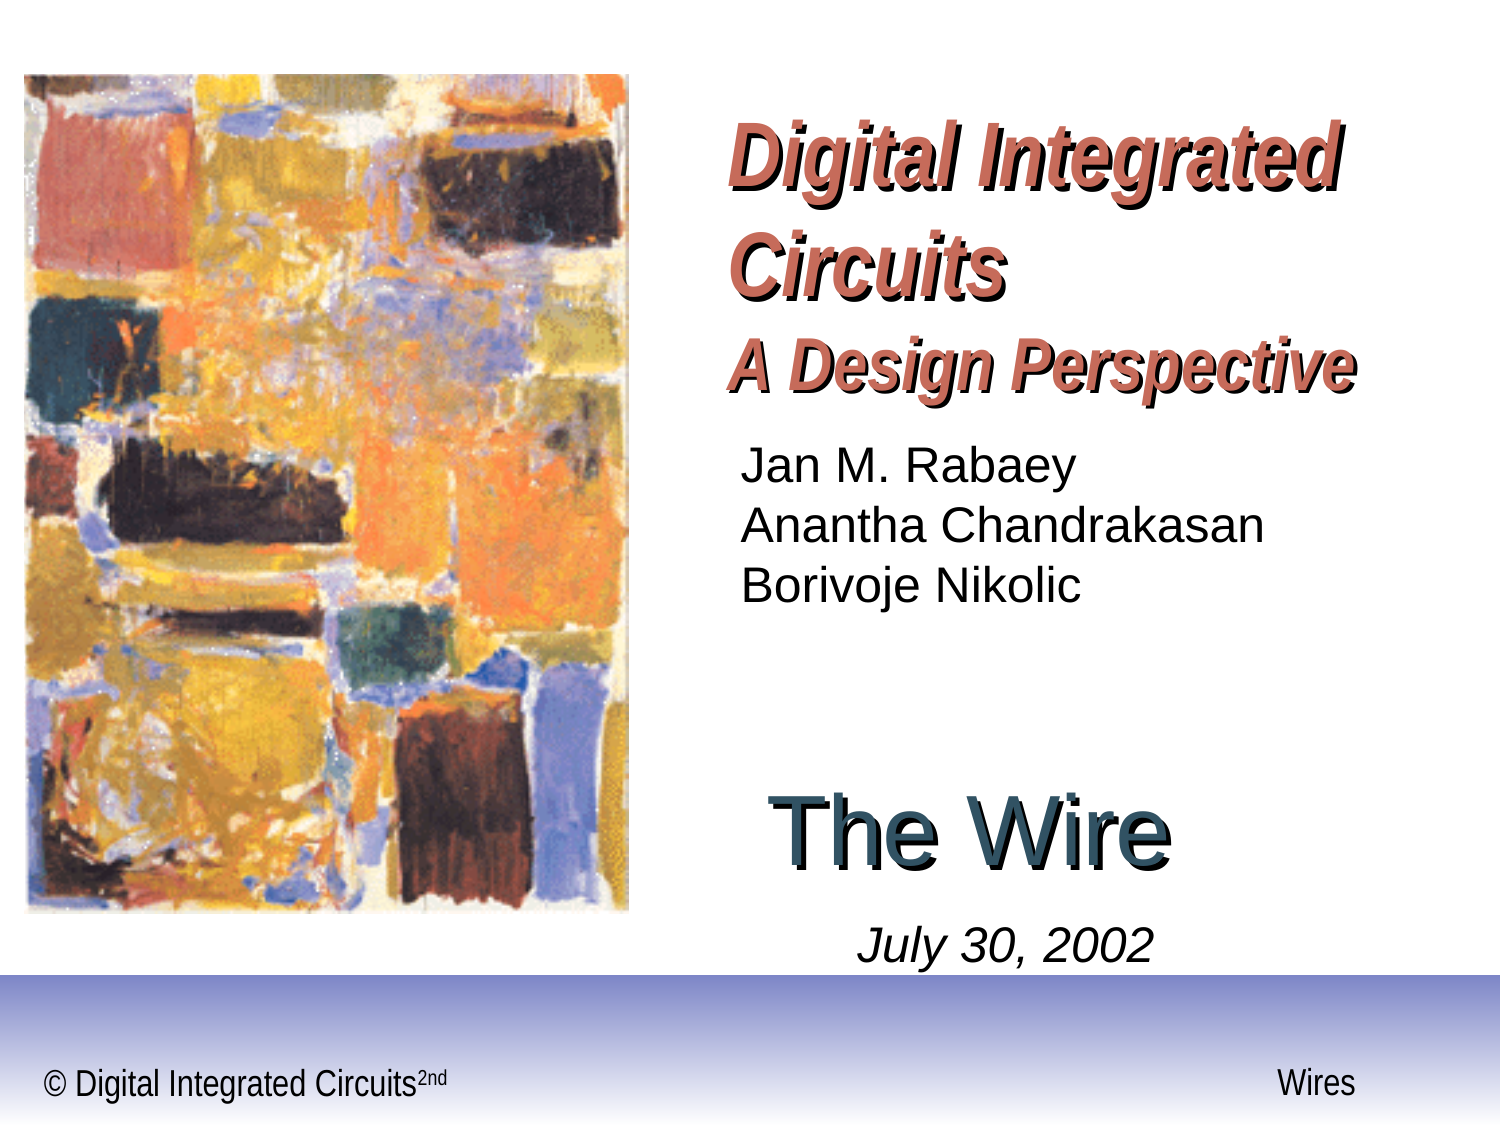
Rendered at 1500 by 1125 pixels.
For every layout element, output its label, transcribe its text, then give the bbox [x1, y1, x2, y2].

text_box July 30, 2002 [842, 904, 1170, 981]
title Digital Integrated Circuits A Design Perspective [712, 87, 1500, 413]
picture [24, 74, 629, 915]
text_box The Wire [751, 757, 1187, 894]
text_box Jan M. Rabaey Anantha Chandrakasan Borivoje Nikolic [725, 424, 1281, 621]
